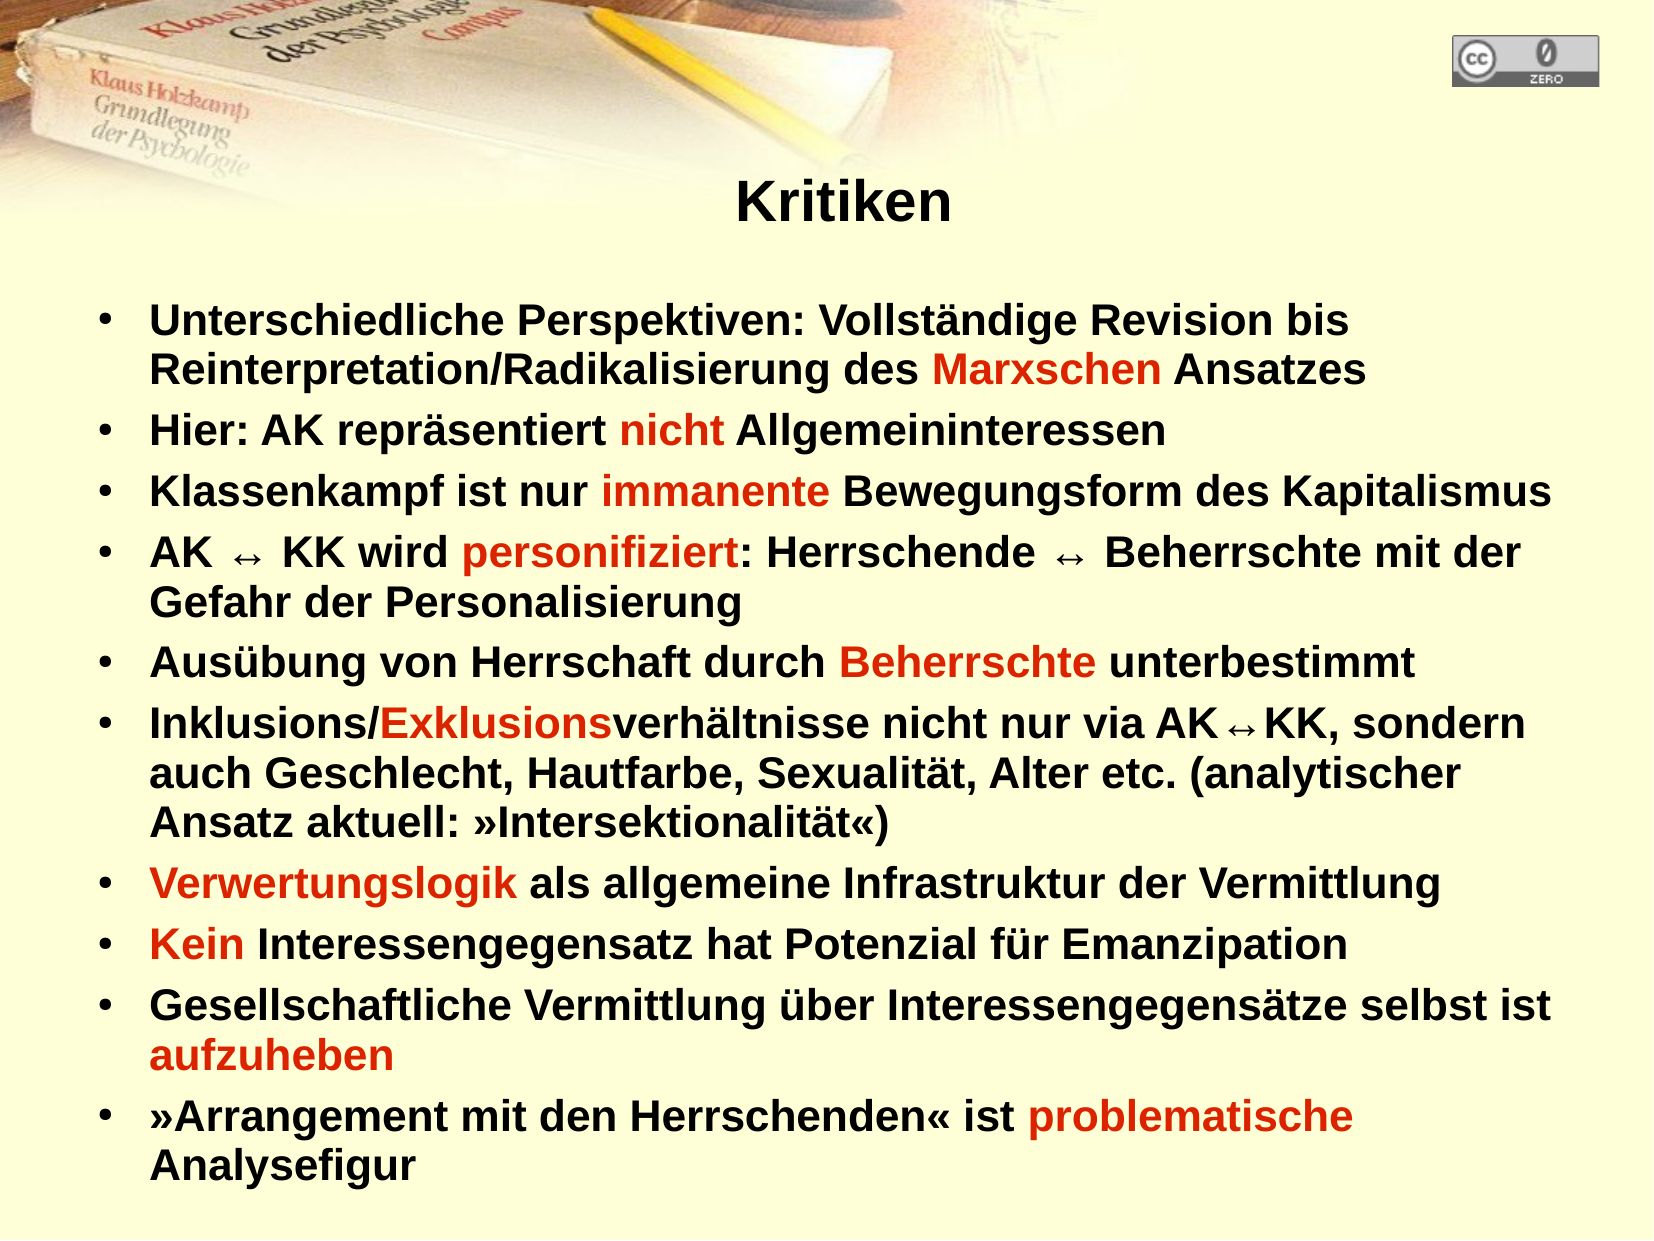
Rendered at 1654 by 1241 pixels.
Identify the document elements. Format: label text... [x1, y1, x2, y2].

picture [1452, 35, 1600, 87]
list Unterschiedliche Perspektiven: Vollständige Revision bis Reinterpretation/Radikalisierung des Marxschen Ansatzes Hier: AK repräsentiert nicht Allgemeininteressen Klassenkampf ist nur immanente Bewegungsform des Kapitalismus AK ↔ KK wird personifiziert: Herrschende ↔ Beherrschte mit der Gefahr der Personalisierung Ausübung von Herrschaft durch Beherrschte unterbestimmt Inklusions/Exklusionsverhältnisse nicht nur via AK↔KK, sondern auch Geschlecht, Hautfarbe, Sexualität, Alter etc. (analytischer Ansatz aktuell: »Intersektionalität«) Verwertungslogik als allgemeine Infrastruktur der Vermittlung Kein Interessengegensatz hat Potenzial für Emanzipation Gesellschaftliche Vermittlung über Interessengegensätze selbst ist aufzuheben »Arrangement mit den Herrschenden« ist problematische Analysefigur [80, 295, 1607, 1199]
title Kritiken [82, 124, 1607, 278]
picture [0, 0, 1156, 213]
